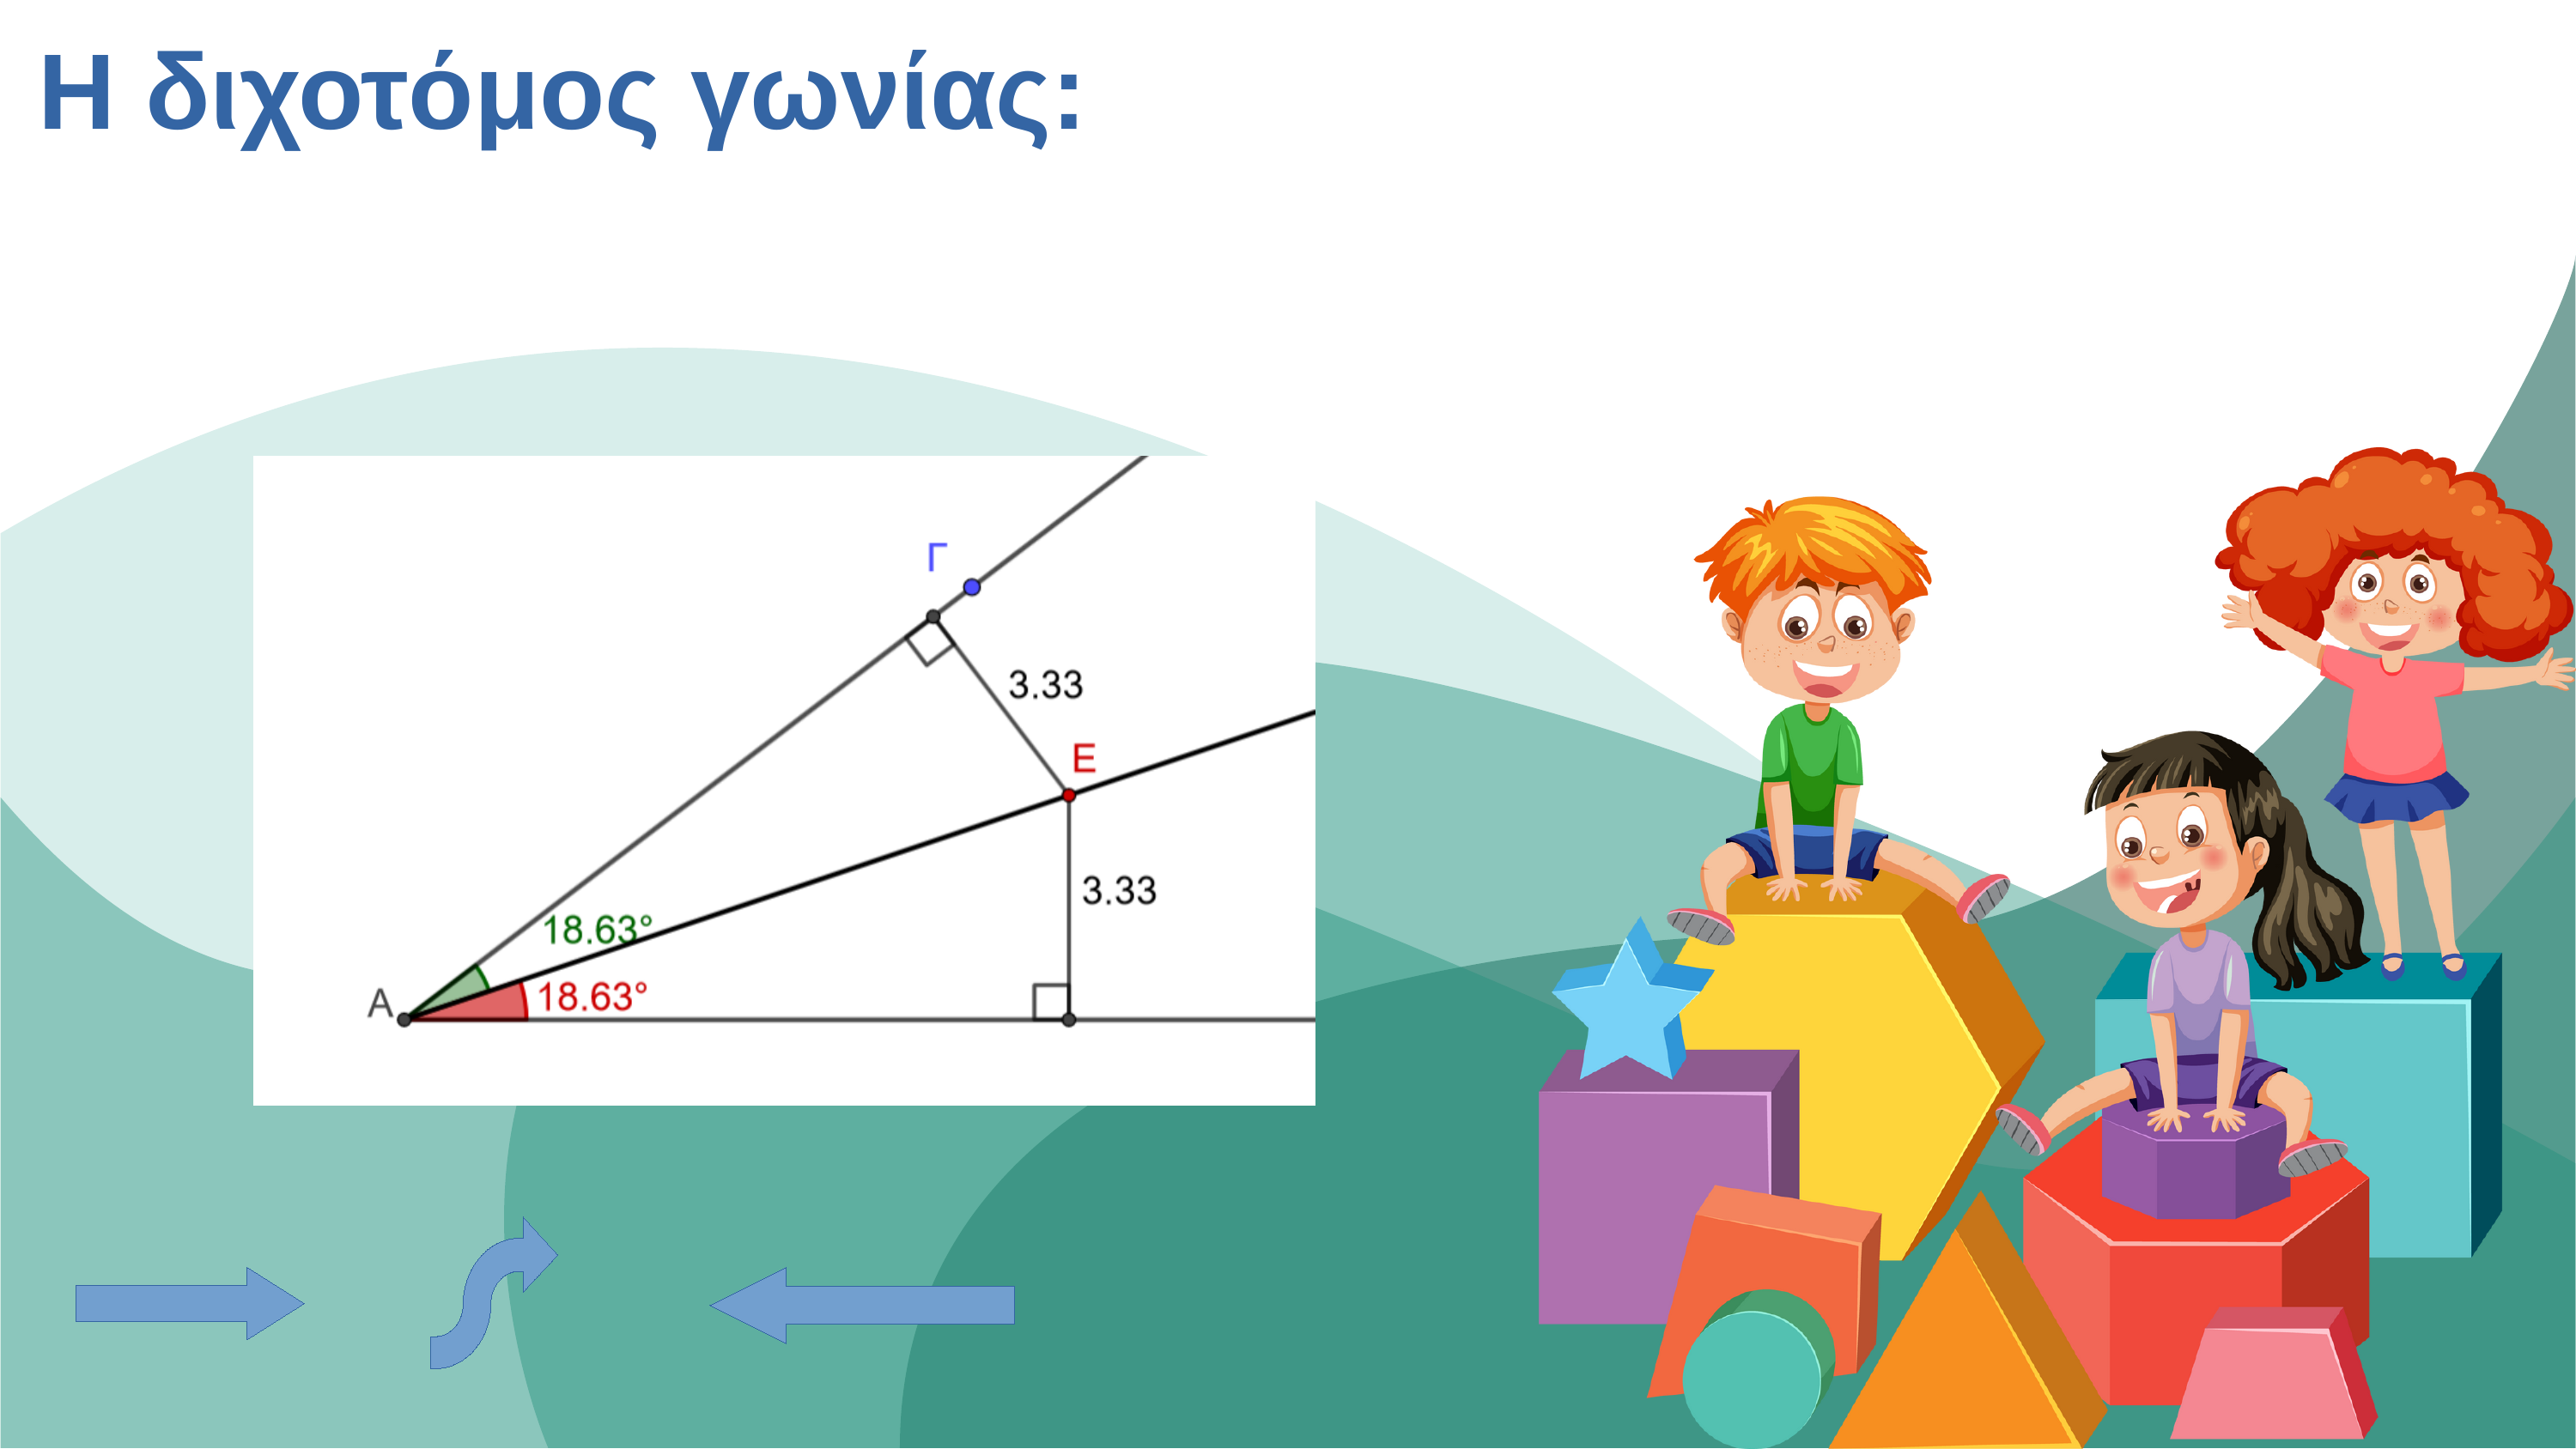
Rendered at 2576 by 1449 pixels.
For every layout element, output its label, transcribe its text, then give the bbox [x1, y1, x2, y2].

text_box Η διχοτόμος γωνίας: [25, 25, 1974, 159]
text_box [0, 0, 2576, 1449]
picture [253, 456, 1315, 1106]
